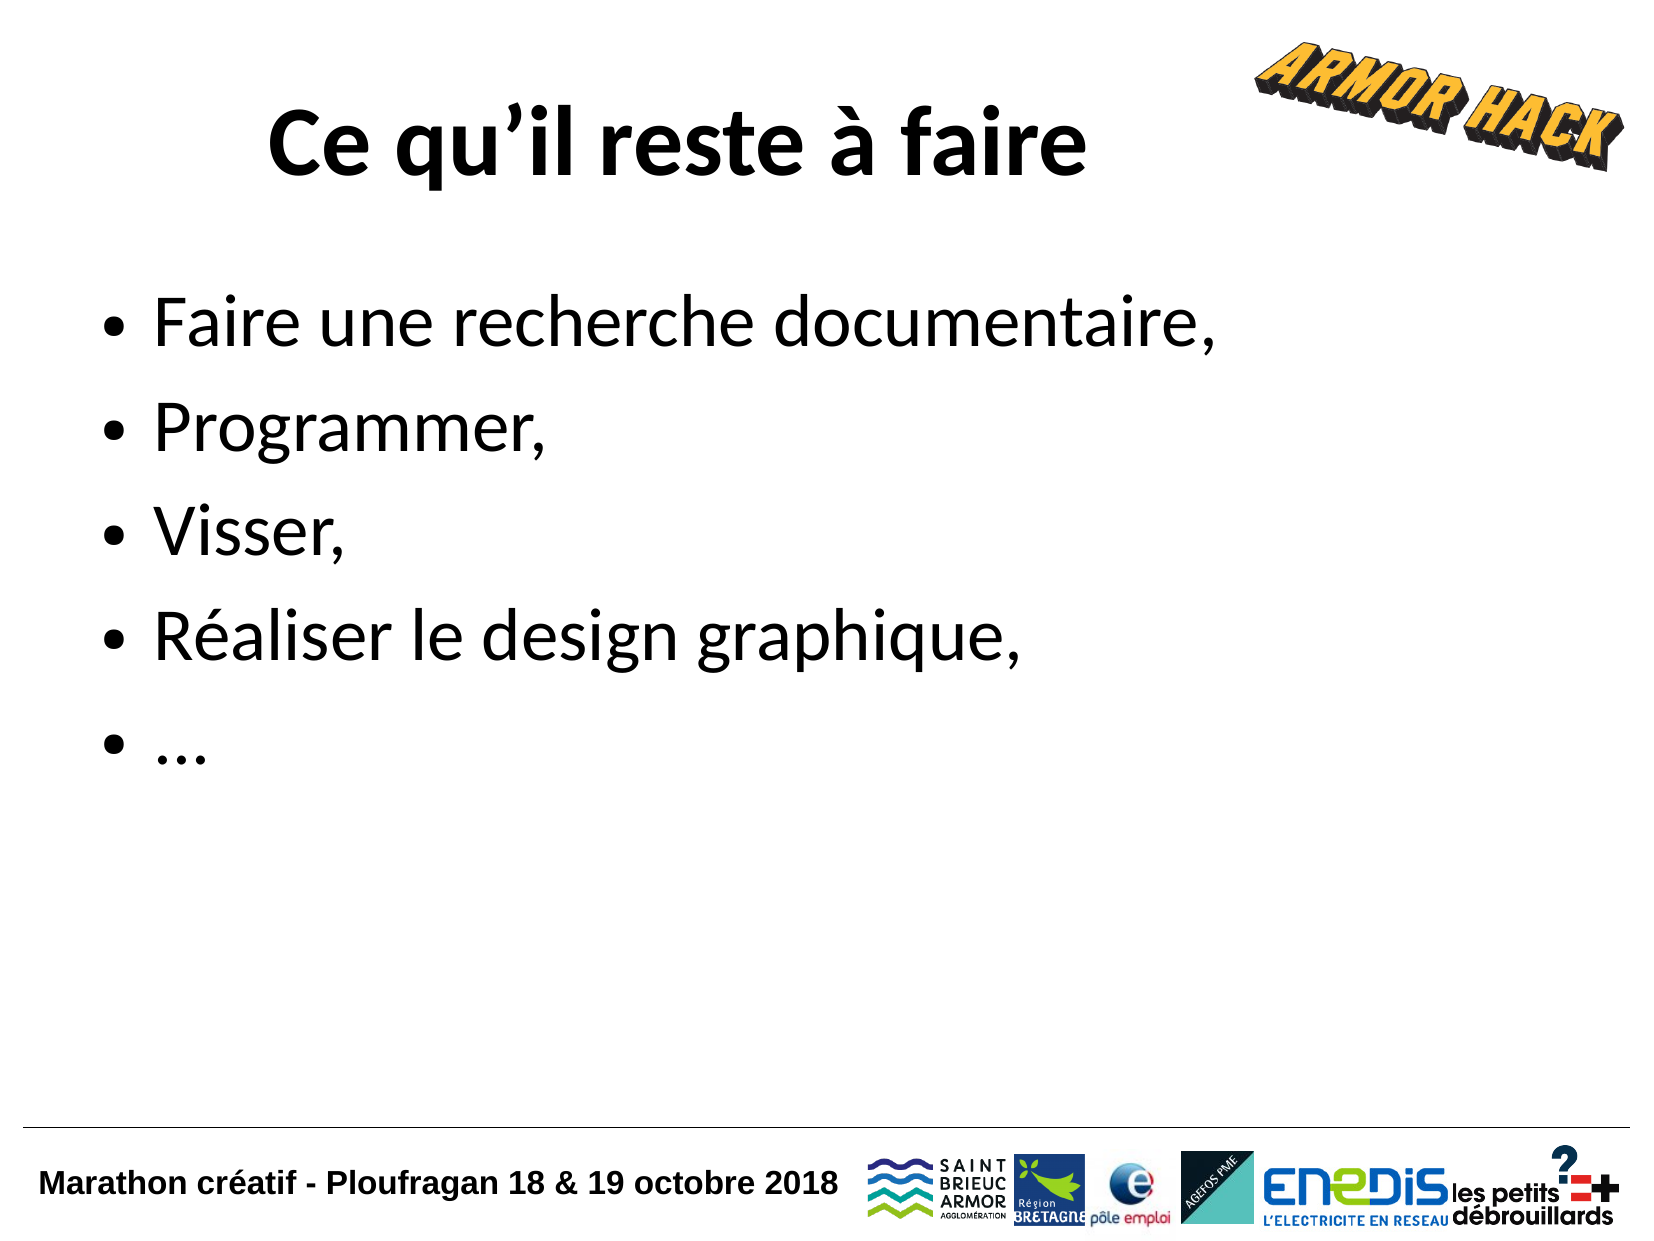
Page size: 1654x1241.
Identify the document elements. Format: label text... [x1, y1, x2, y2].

picture [866, 1149, 1176, 1241]
text_box Marathon créatif - Ploufragan 18 & 19 octobre 2018 [23, 1157, 866, 1210]
picture [1259, 1145, 1619, 1241]
list Faire une recherche documentaire, Programmer, Visser, Réaliser le design graphique, ... [82, 290, 1571, 1109]
picture [1248, 35, 1630, 178]
picture [1181, 1151, 1254, 1225]
title Ce qu’il reste à faire [11, 47, 1347, 255]
